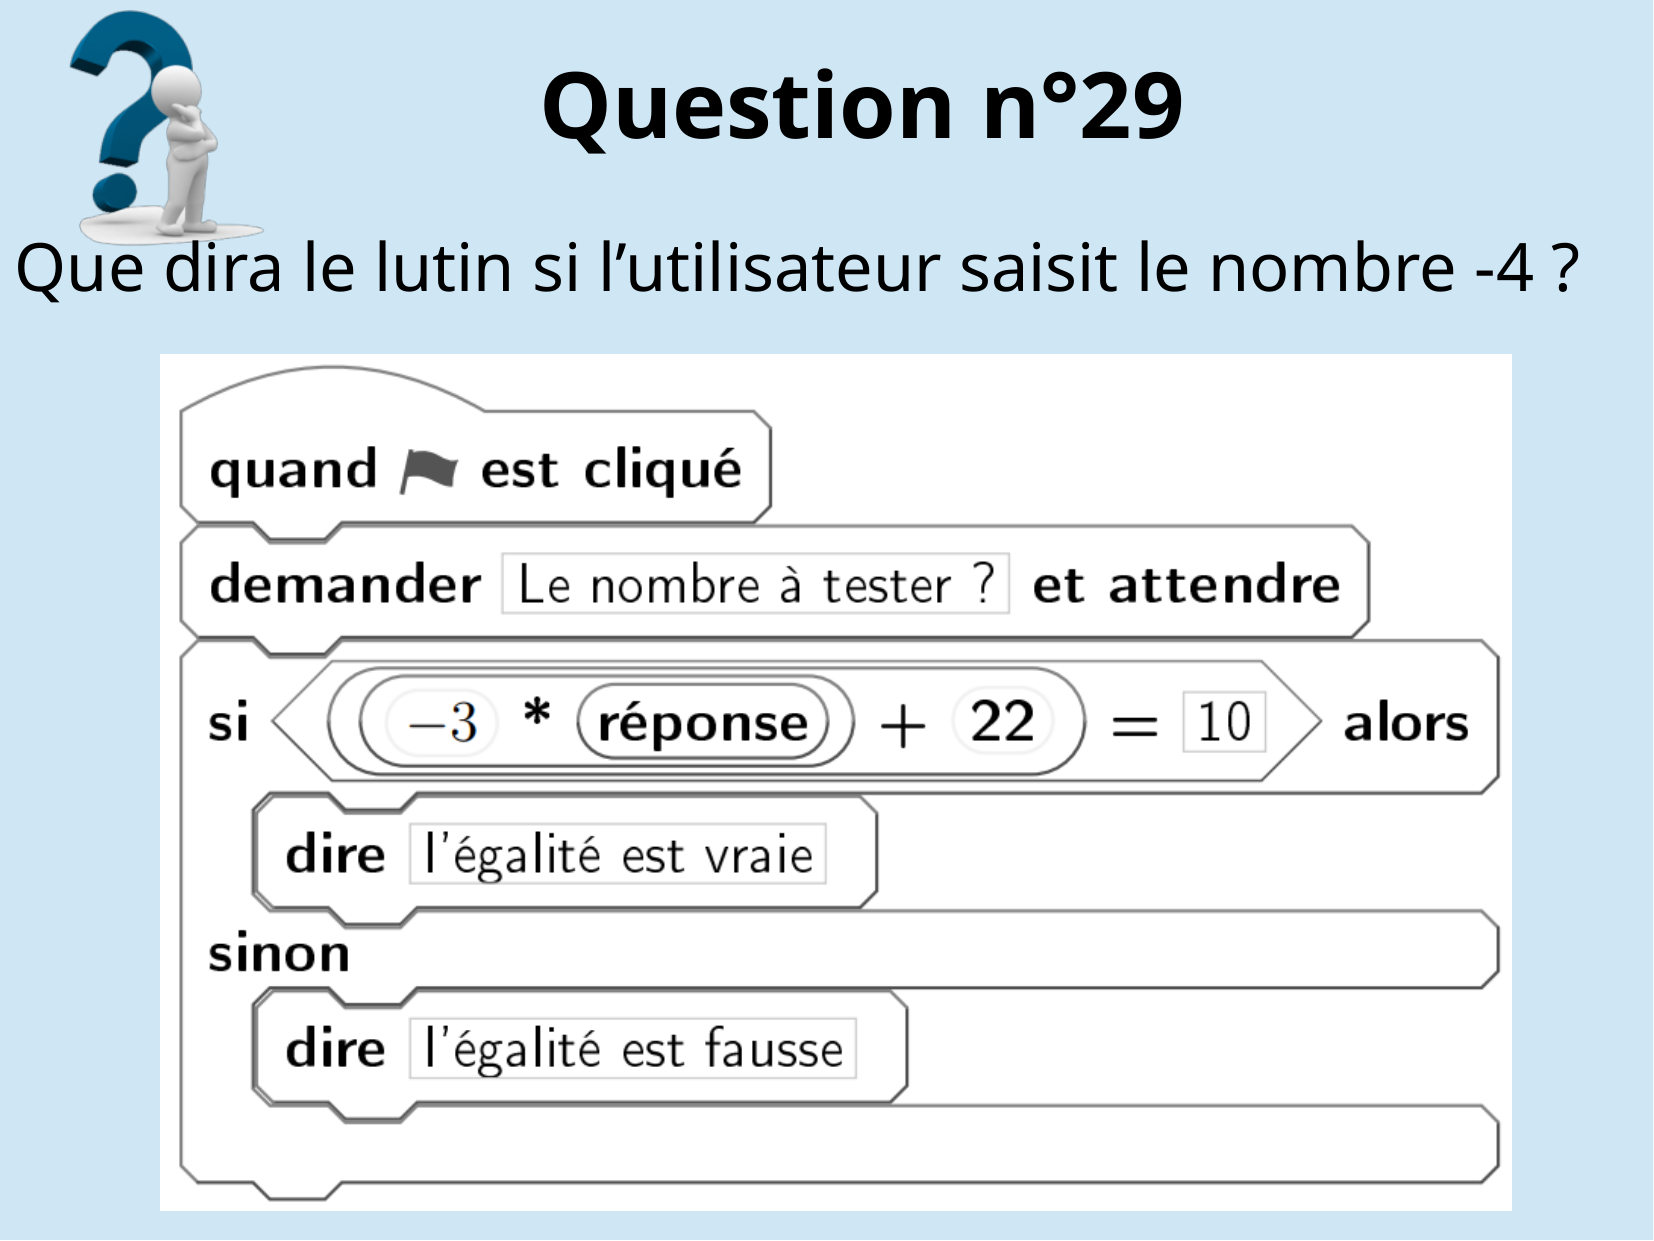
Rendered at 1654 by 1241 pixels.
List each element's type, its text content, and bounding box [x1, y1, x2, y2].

title Question n°29 [266, 0, 1607, 208]
picture [160, 354, 1512, 1211]
picture [59, 0, 266, 212]
text_box Que dira le lutin si l’utilisateur saisit le nombre -4 ? [0, 212, 1654, 325]
